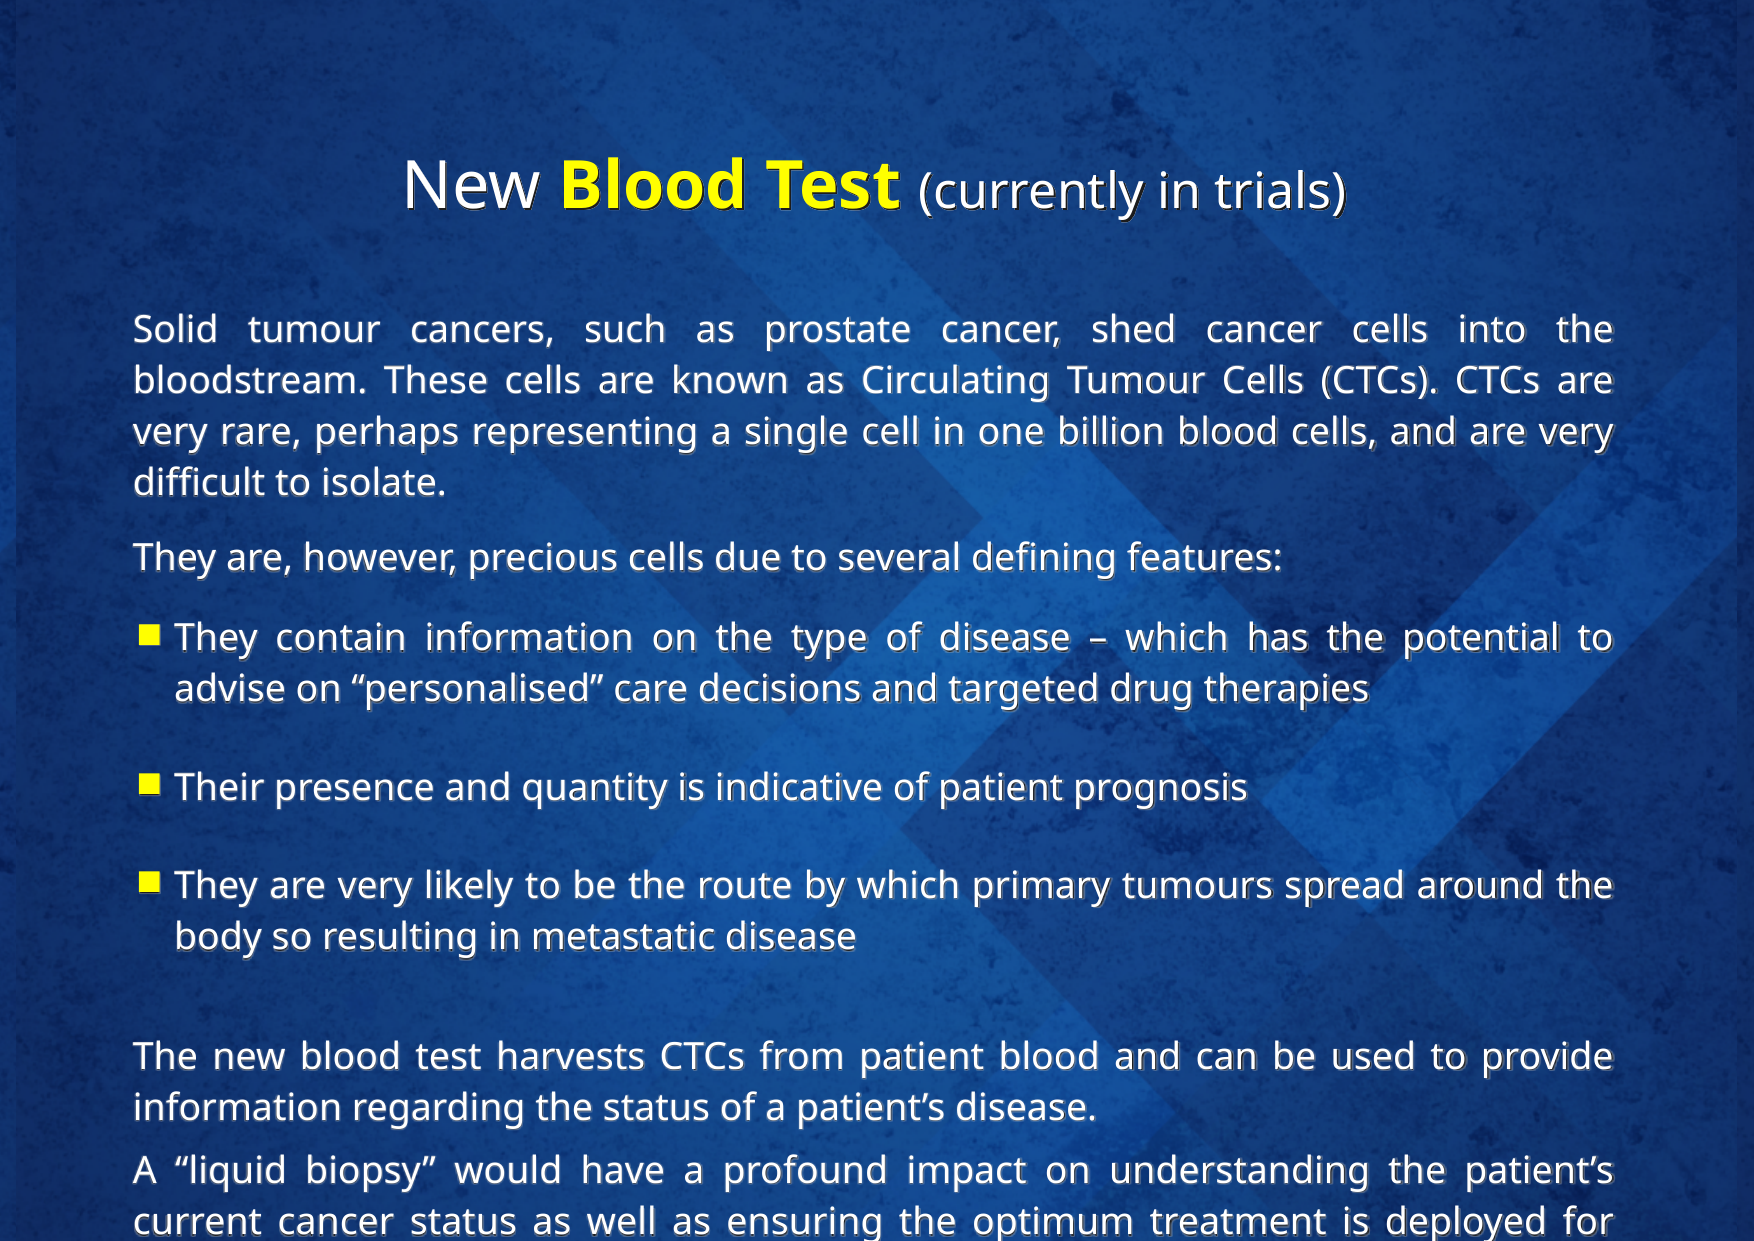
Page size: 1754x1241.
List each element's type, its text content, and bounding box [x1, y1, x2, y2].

picture [1438, 1220, 1446, 1232]
picture [1003, 1220, 1011, 1232]
picture [868, 1220, 876, 1232]
picture [0, 0, 1754, 1241]
text_box Solid tumour cancers, such as prostate cancer, shed cancer cells into the bloodstream. These cells are known as Circulating Tumour Cells (CTCs). CTCs are very rare, perhaps representing a single cell in one billion blood cells, and are very difficult to isolate. They are, however, precious cells due to several defining features: They contain information on the type of disease – which has the potential to advise on “personalised” care decisions and targeted drug therapies Their presence and quantity is indicative of patient prognosis They are very likely to be the route by which primary tumours spread around the body so resulting in metastatic disease The new blood test harvests CTCs from patient blood and can be used to provide information regarding the status of a patient’s disease. A “liquid biopsy” would have a profound impact on understanding the patient’s current cancer status as well as ensuring the optimum treatment is deployed for that individual patient at that particular time. [118, 295, 1630, 1156]
text_box New Blood Test (currently in trials) [271, 129, 1477, 237]
